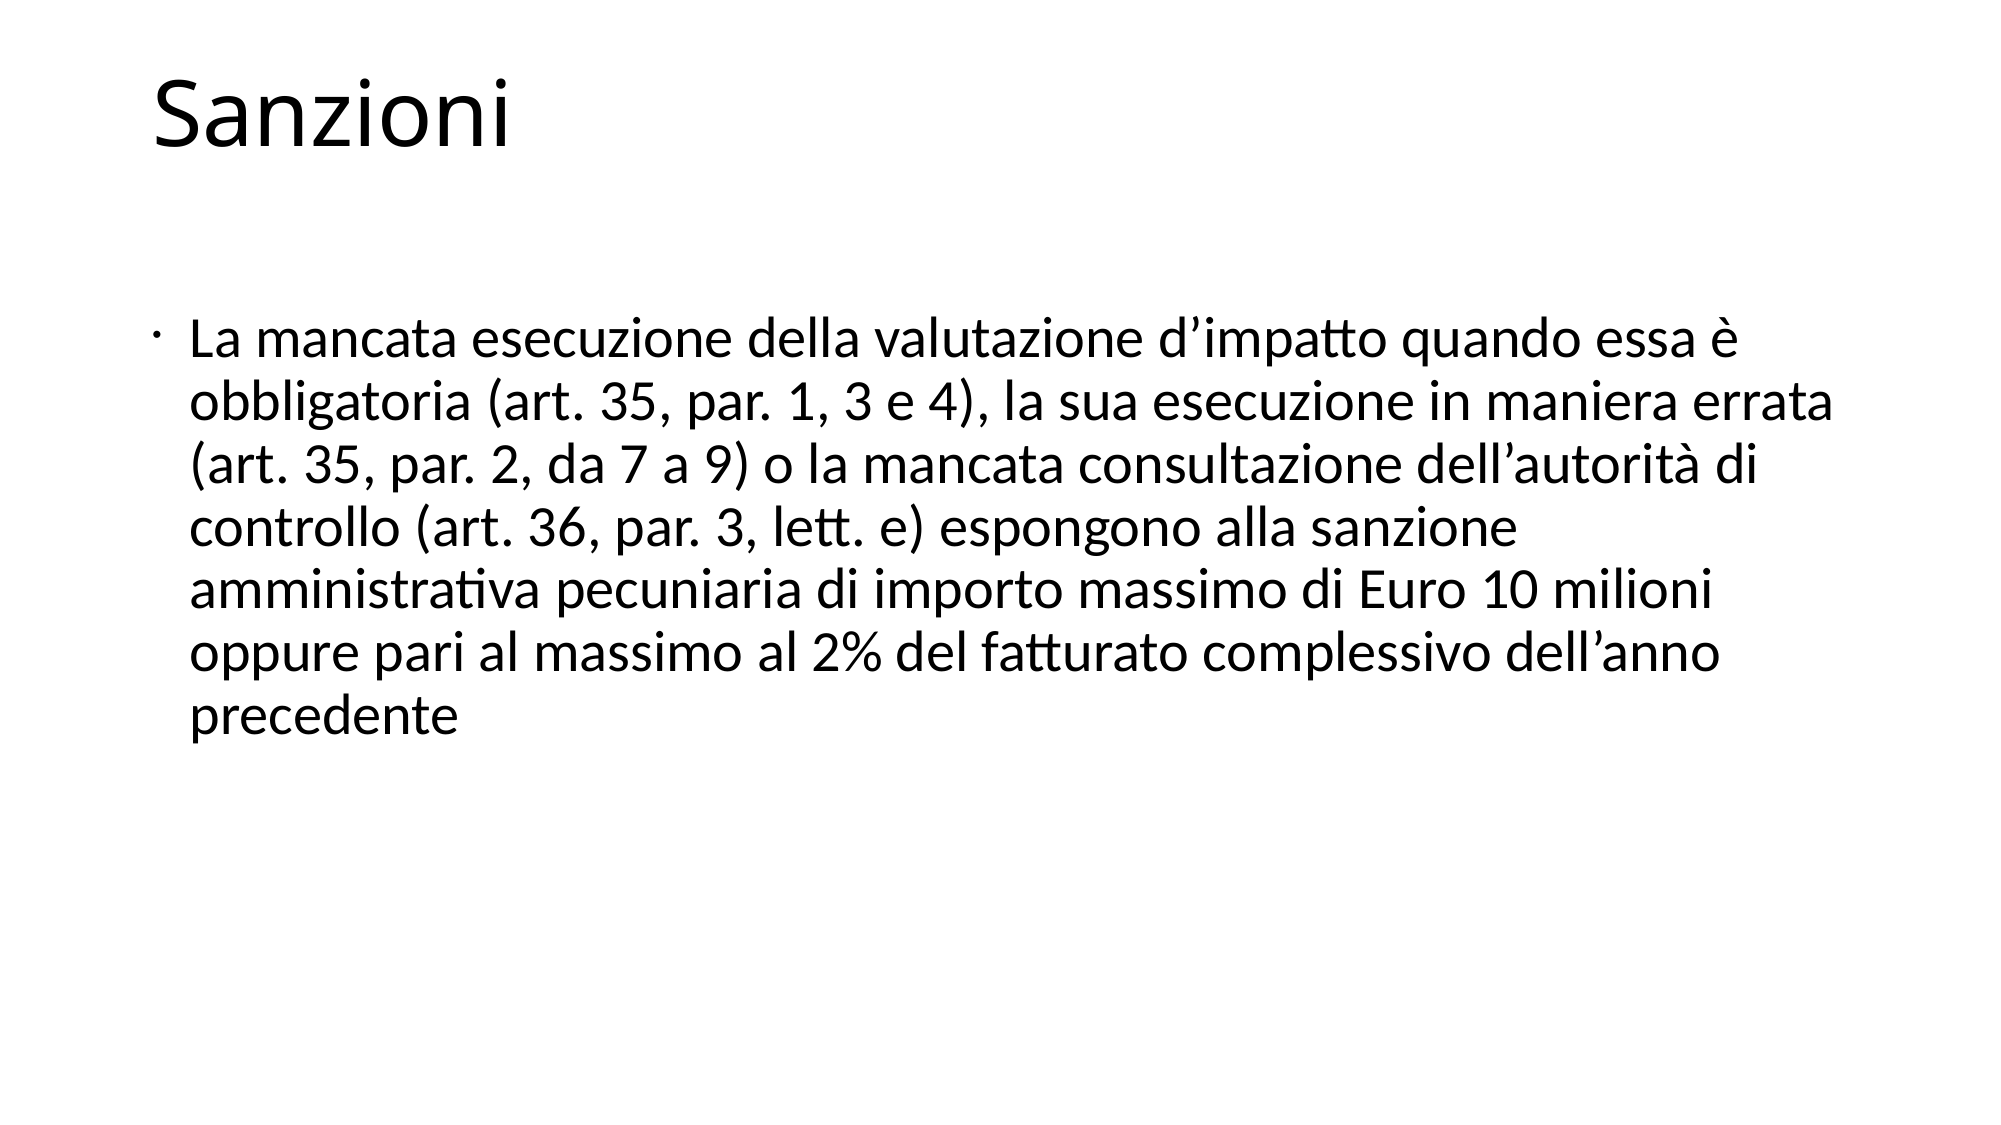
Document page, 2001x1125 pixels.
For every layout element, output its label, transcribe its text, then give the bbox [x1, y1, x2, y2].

list La mancata esecuzione della valutazione d’impatto quando essa è obbligatoria (art. 35, par. 1, 3 e 4), la sua esecuzione in maniera errata (art. 35, par. 2, da 7 a 9) o la mancata consultazione dell’autorità di controllo (art. 36, par. 3, lett. e) espongono alla sanzione amministrativa pecuniaria di importo massimo di Euro 10 milioni oppure pari al massimo al 2% del fatturato complessivo dell’anno precedente [137, 299, 1863, 1014]
title Sanzioni [137, 59, 1863, 278]
